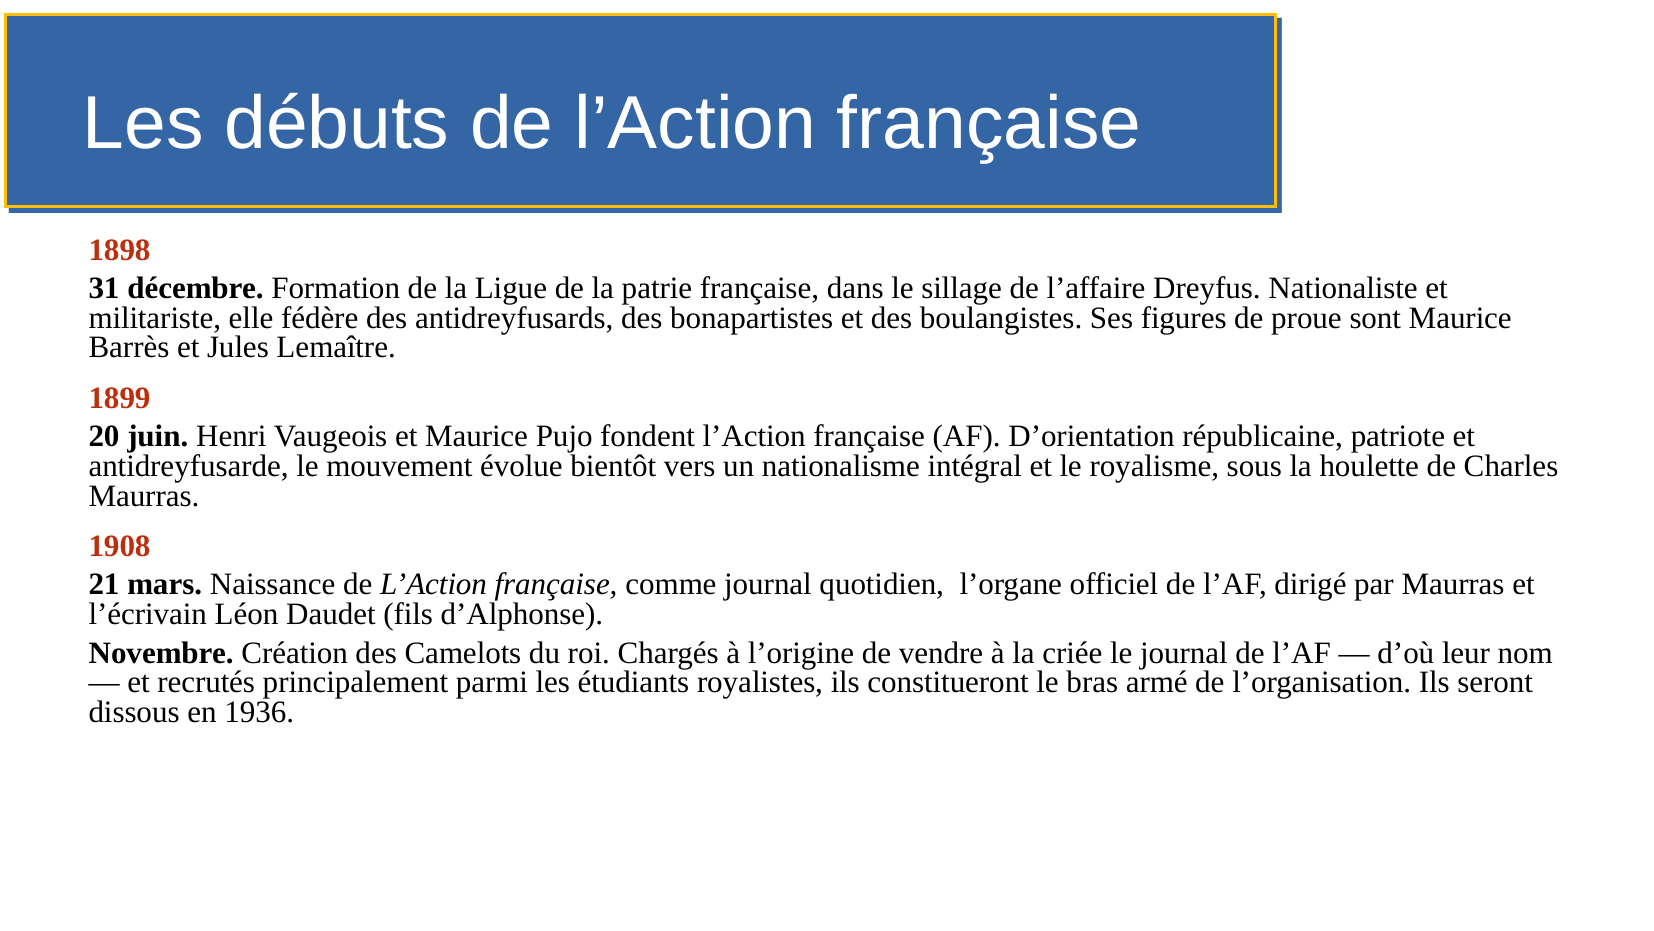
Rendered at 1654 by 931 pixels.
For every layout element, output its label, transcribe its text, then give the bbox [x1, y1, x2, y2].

title Les débuts de l’Action française [82, 44, 1235, 192]
list 1898 31 décembre. Formation de la Ligue de la patrie française, dans le sillage de l’affaire Dreyfus. Nationaliste et militariste, elle fédère des antidreyfusards, des bonapartistes et des boulangistes. Ses figures de proue sont Maurice Barrès et Jules Lemaître. 1899 20 juin. Henri Vaugeois et Maurice Pujo fondent l’Action française (AF). D’orientation républicaine, patriote et antidreyfusarde, le mouvement évolue bientôt vers un nationalisme intégral et le royalisme, sous la houlette de Charles Maurras. 1908 21 mars. Naissance de L’Action française, comme journal quotidien, l’organe officiel de l’AF, dirigé par Maurras et l’écrivain Léon Daudet (fils d’Alphonse). Novembre. Création des Camelots du roi. Chargés à l’origine de vendre à la criée le journal de l’AF — d’où leur nom — et recrutés principalement parmi les étudiants royalistes, ils constitueront le bras armé de l’organisation. Ils seront dissous en 1936. [88, 236, 1565, 798]
